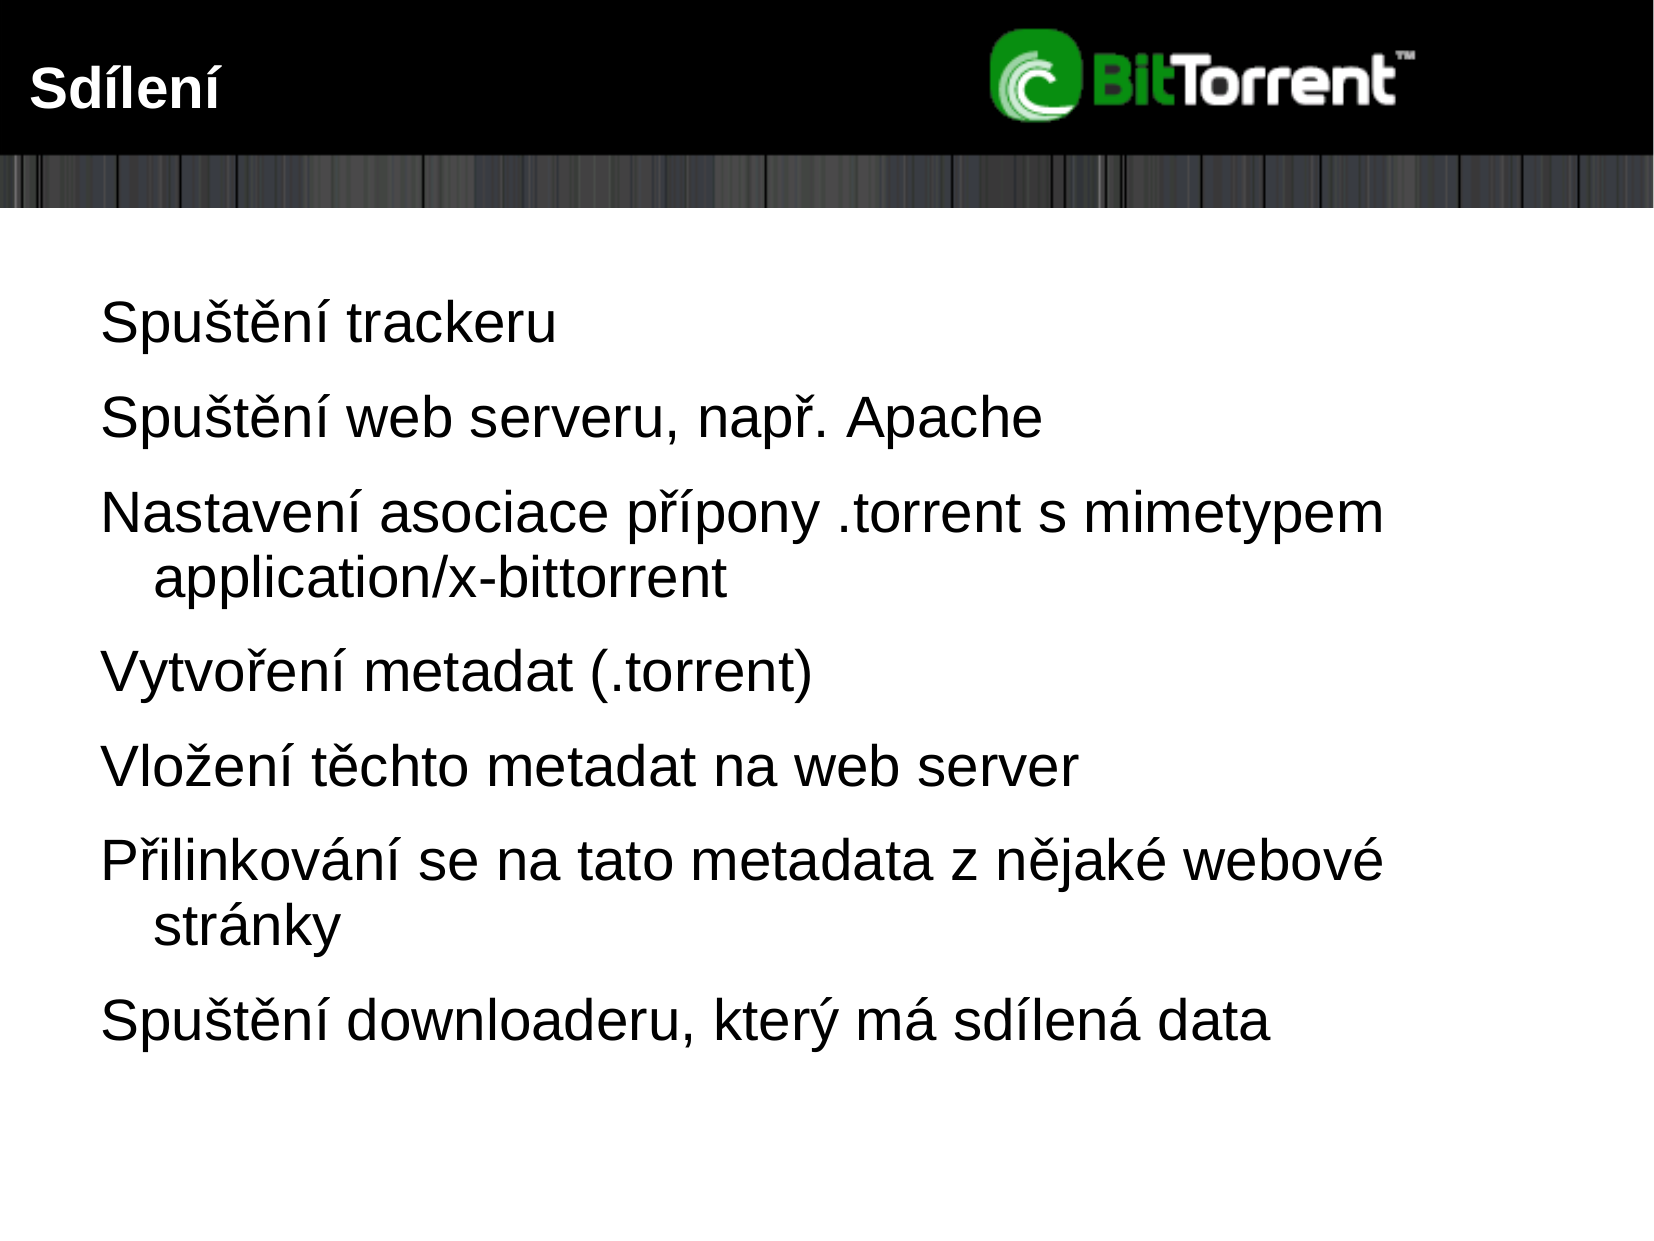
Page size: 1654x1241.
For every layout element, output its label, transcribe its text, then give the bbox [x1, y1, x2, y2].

picture [0, 0, 1654, 208]
title Sdílení [29, 0, 1518, 178]
list Spuštění trackeru Spuštění web serveru, např. Apache Nastavení asociace přípony .torrent s mimetypem application/x-bittorrent Vytvoření metadat (.torrent) Vložení těchto metadat na web server Přilinkování se na tato metadata z nějaké webové stránky Spuštění downloaderu, který má sdílená data [82, 290, 1571, 1094]
